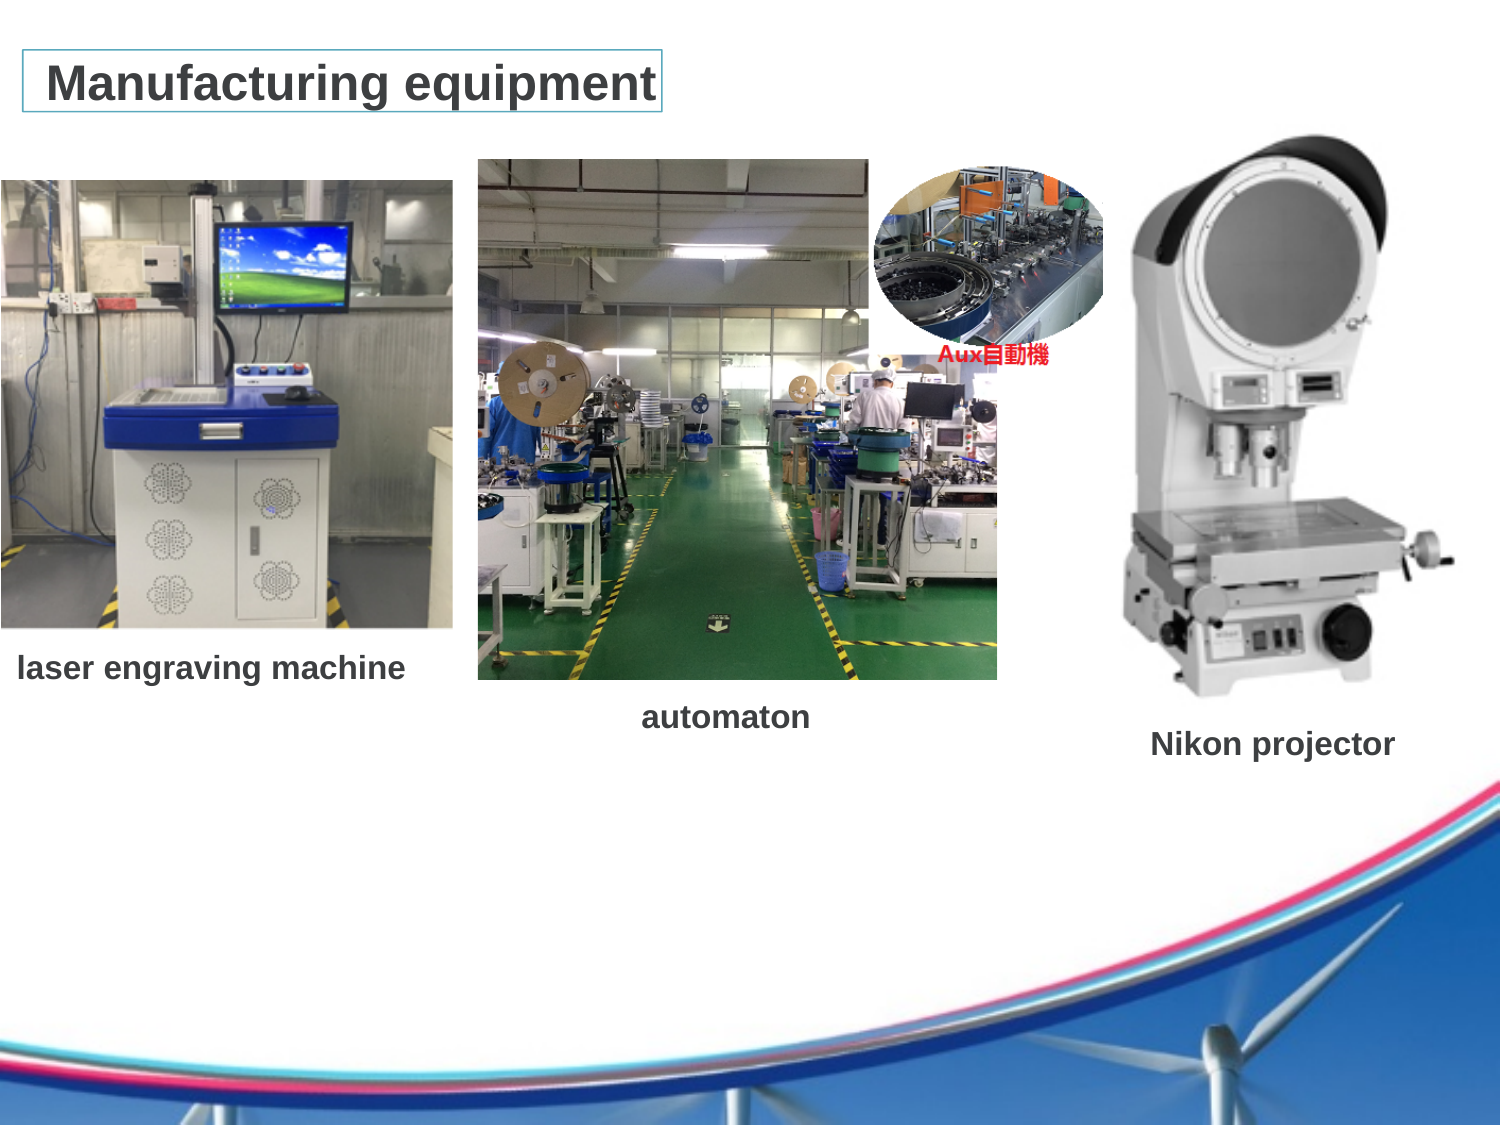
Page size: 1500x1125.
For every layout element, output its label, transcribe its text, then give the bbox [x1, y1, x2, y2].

text_box automaton [626, 687, 826, 743]
text_box laser engraving machine [1, 638, 422, 694]
text_box Nikon projector [1135, 715, 1411, 770]
picture [0, 0, 1500, 1125]
text_box Manufacturing equipment [30, 42, 673, 118]
